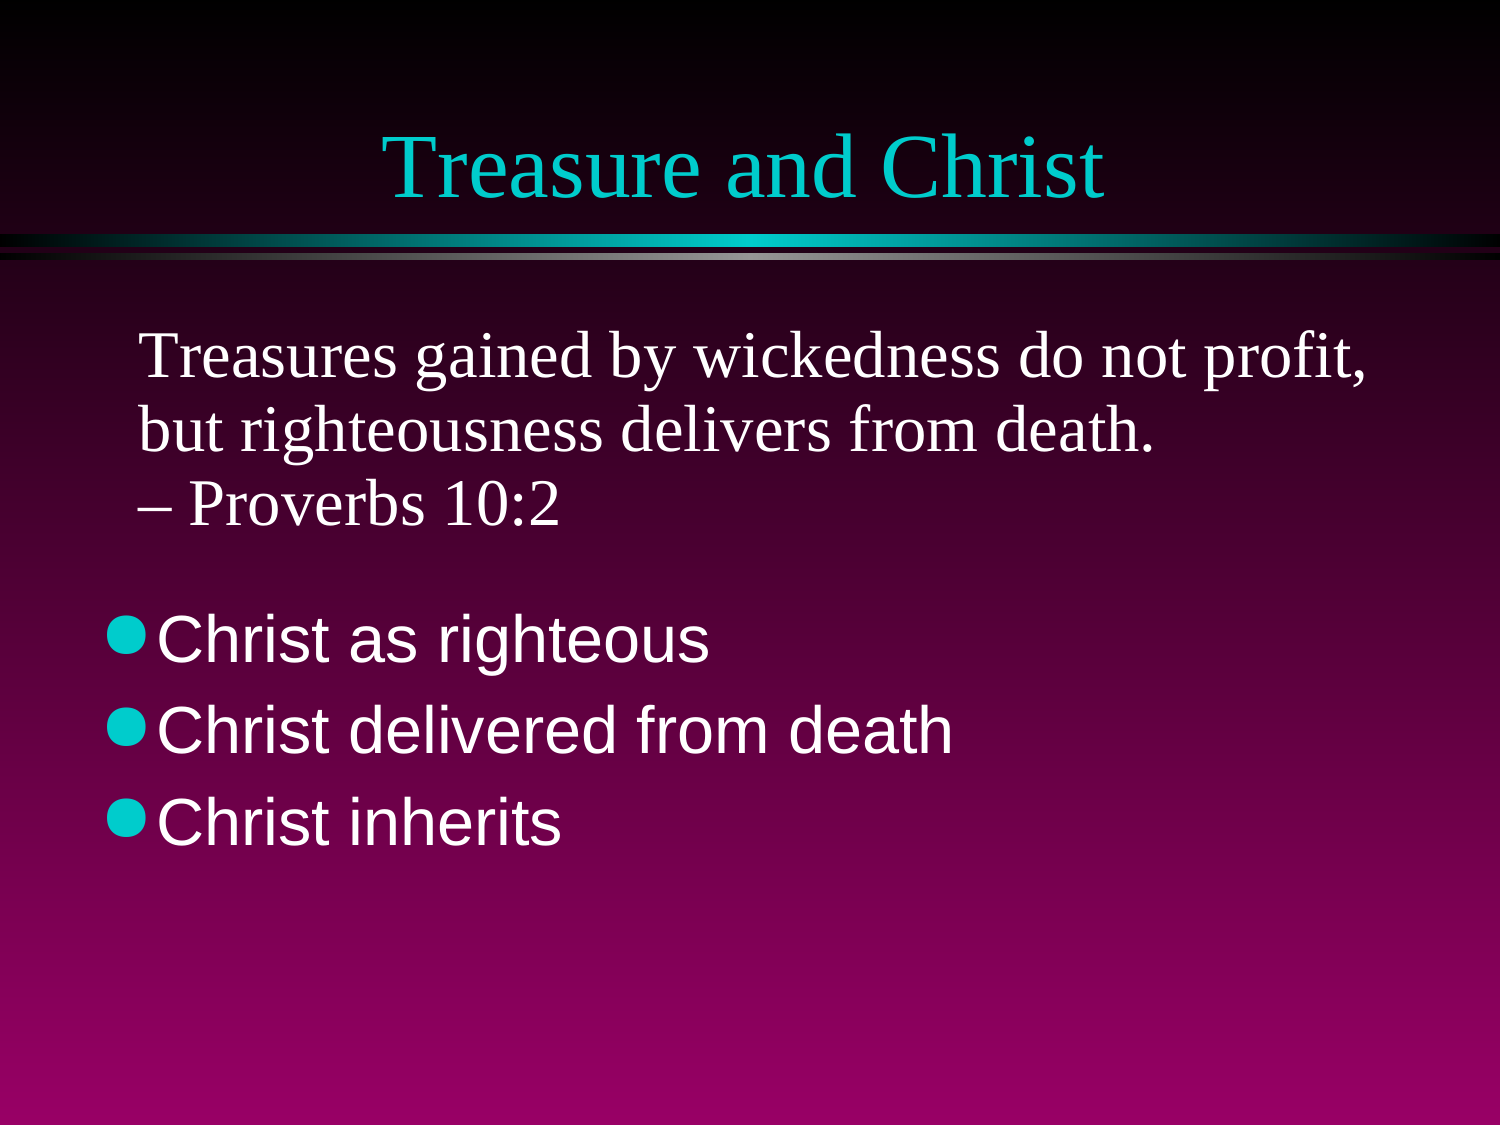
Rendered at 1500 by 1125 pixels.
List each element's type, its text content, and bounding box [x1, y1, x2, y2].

text_box Treasures gained by wickedness do not profit, but righteousness delivers from death. – Proverbs 10:2 [123, 310, 1395, 552]
title Treasure and Christ [99, 37, 1388, 225]
list Christ as righteous Christ delivered from death Christ inherits [99, 601, 1388, 862]
